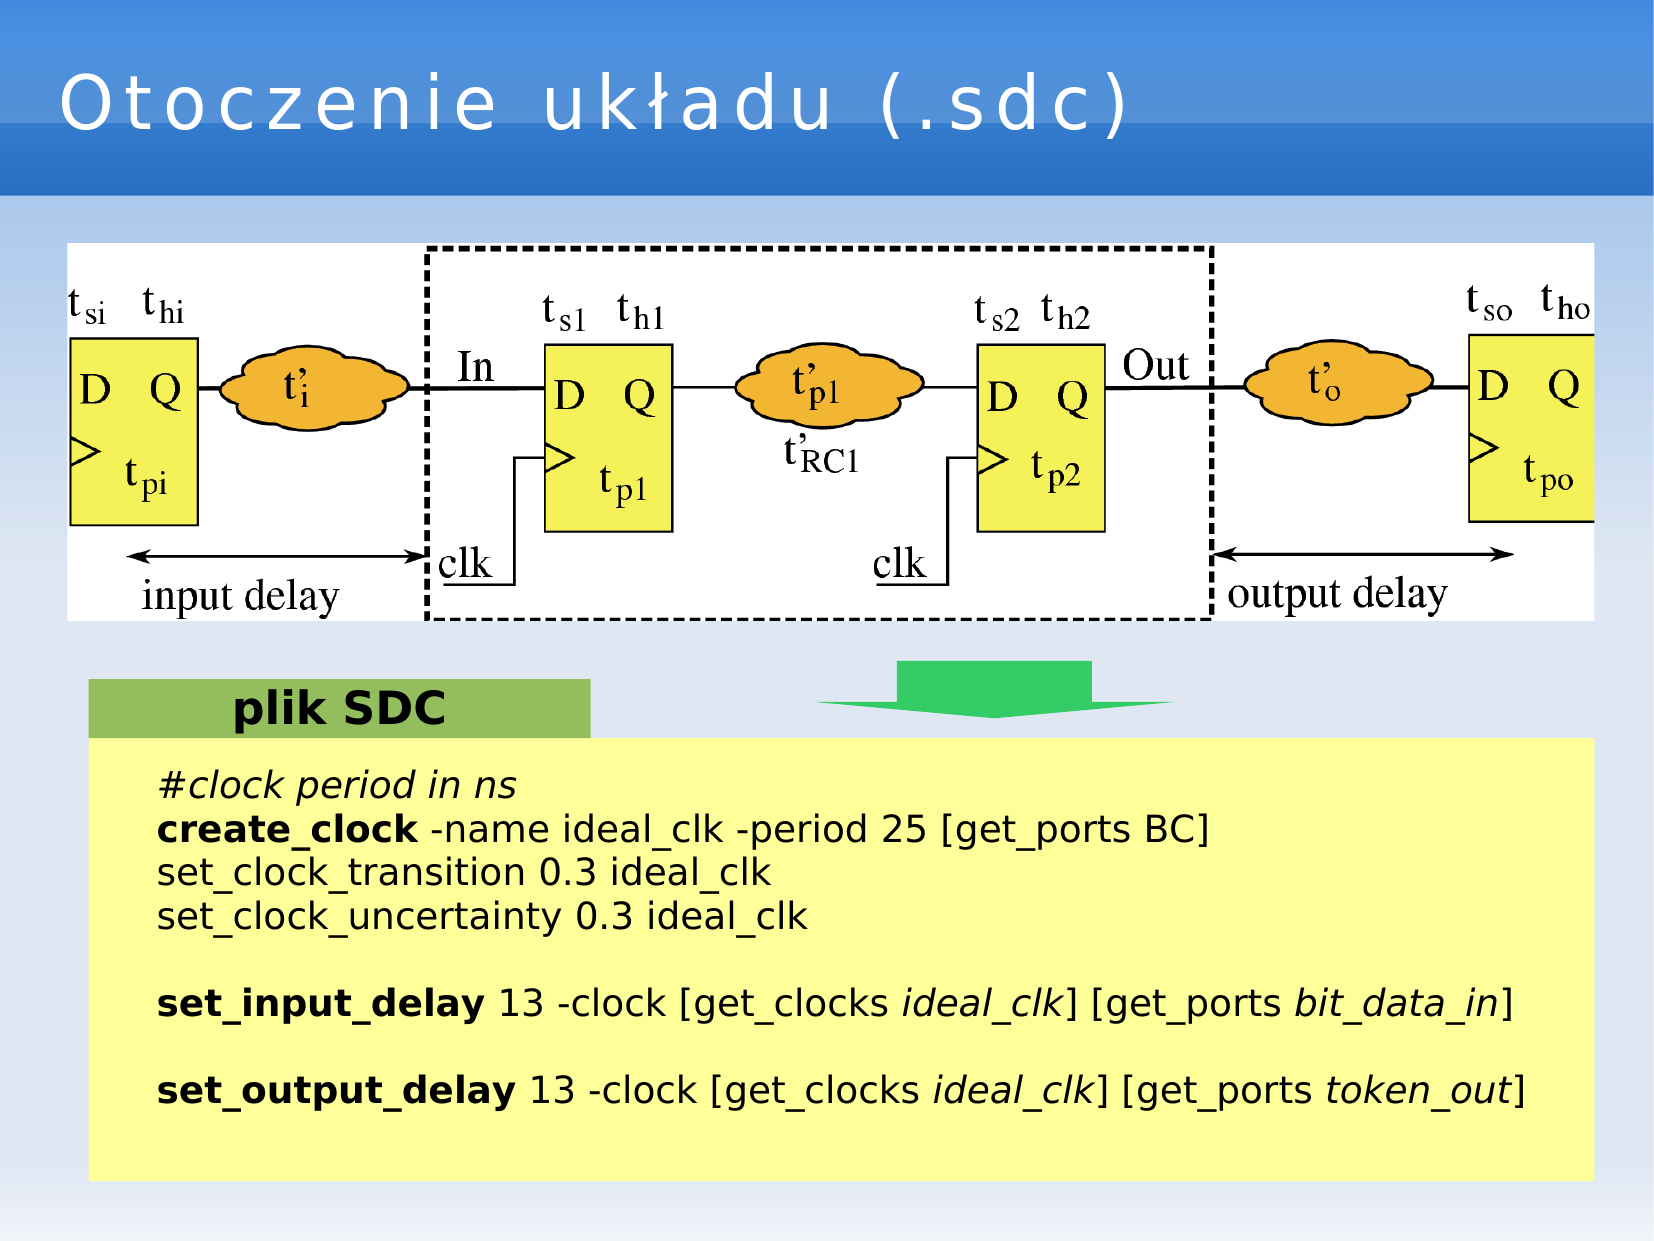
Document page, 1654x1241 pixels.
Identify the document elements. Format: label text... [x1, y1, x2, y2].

text_box plik SDC [88, 679, 591, 739]
title Otoczenie układu (.sdc) [59, 29, 1270, 178]
text_box [813, 660, 1175, 719]
picture [0, 0, 1654, 1241]
text_box #clock period in ns create_clock -name ideal_clk -period 25 [get_ports BC] set_clock_transition 0.3 ideal_clk set_clock_uncertainty 0.3 ideal_clk set_input_delay 13 -clock [get_clocks ideal_clk] [get_ports bit_data_in] set_output_delay 13 -clock [get_clocks ideal_clk] [get_ports token_out] [88, 738, 1595, 1182]
